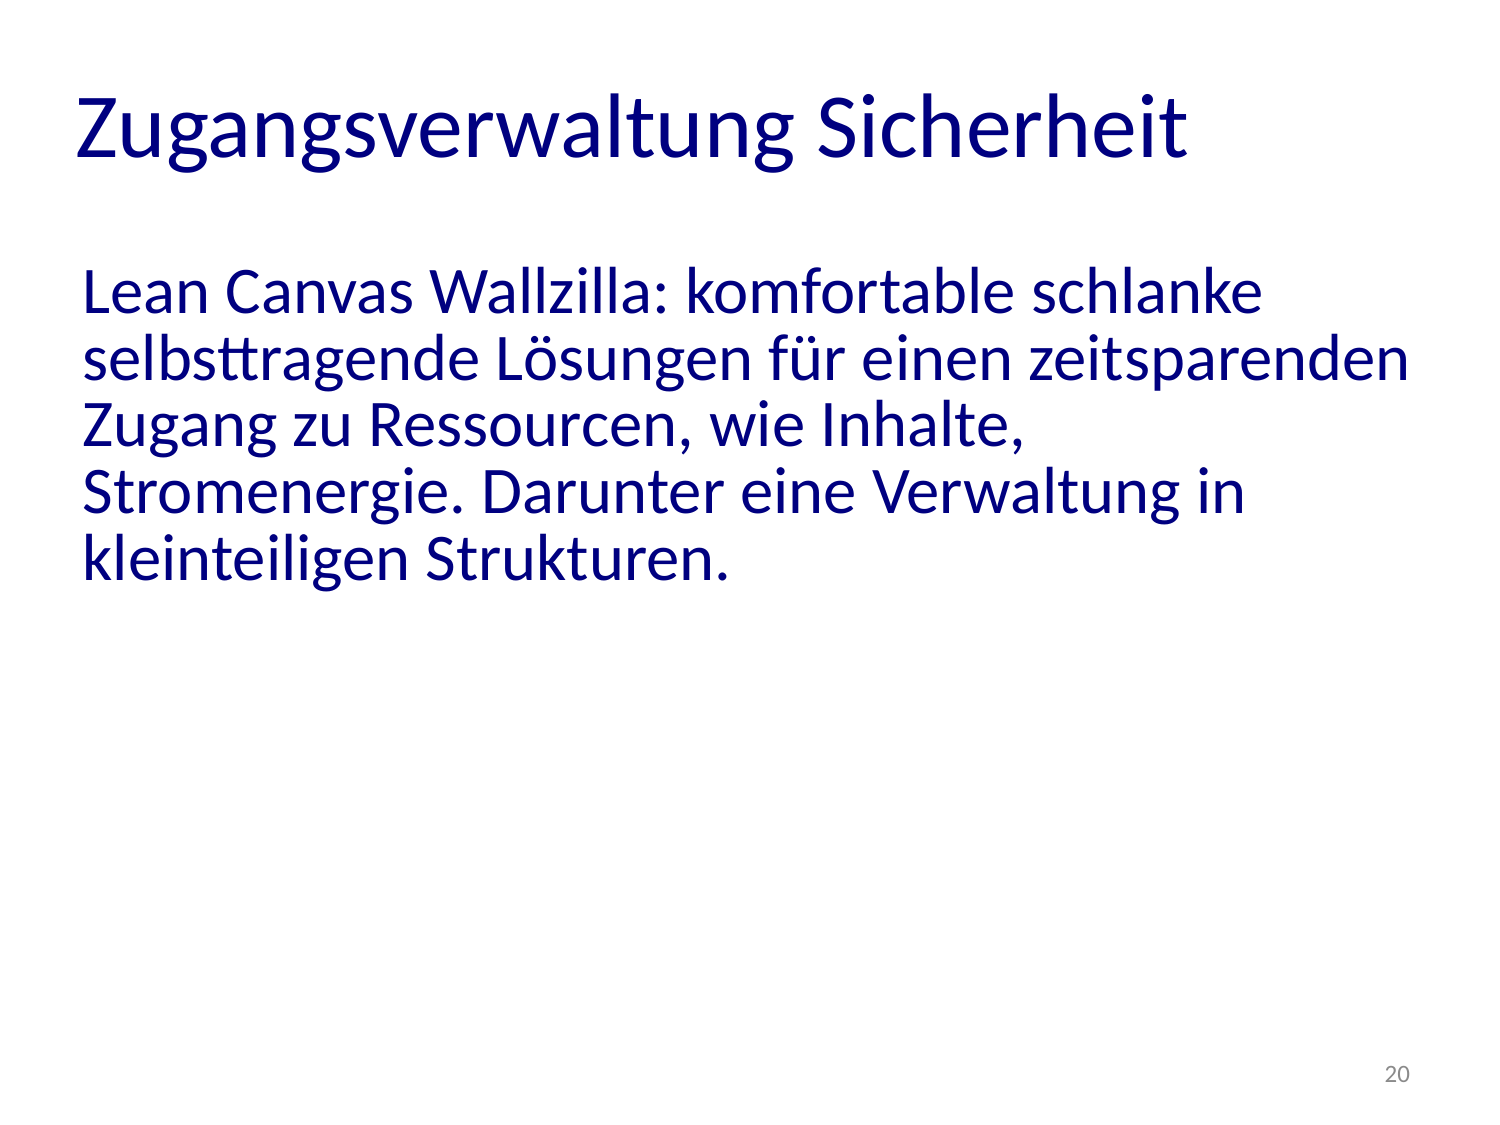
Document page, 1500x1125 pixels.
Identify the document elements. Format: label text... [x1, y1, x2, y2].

list Lean Canvas Wallzilla: komfortable schlanke selbsttragende Lösungen für einen zeitsparenden Zugang zu Ressourcen, wie Inhalte, Stromenergie. Darunter eine Verwaltung in kleinteiligen Strukturen. [82, 263, 1425, 1028]
title Zugangsverwaltung Sicherheit [75, 47, 1441, 231]
